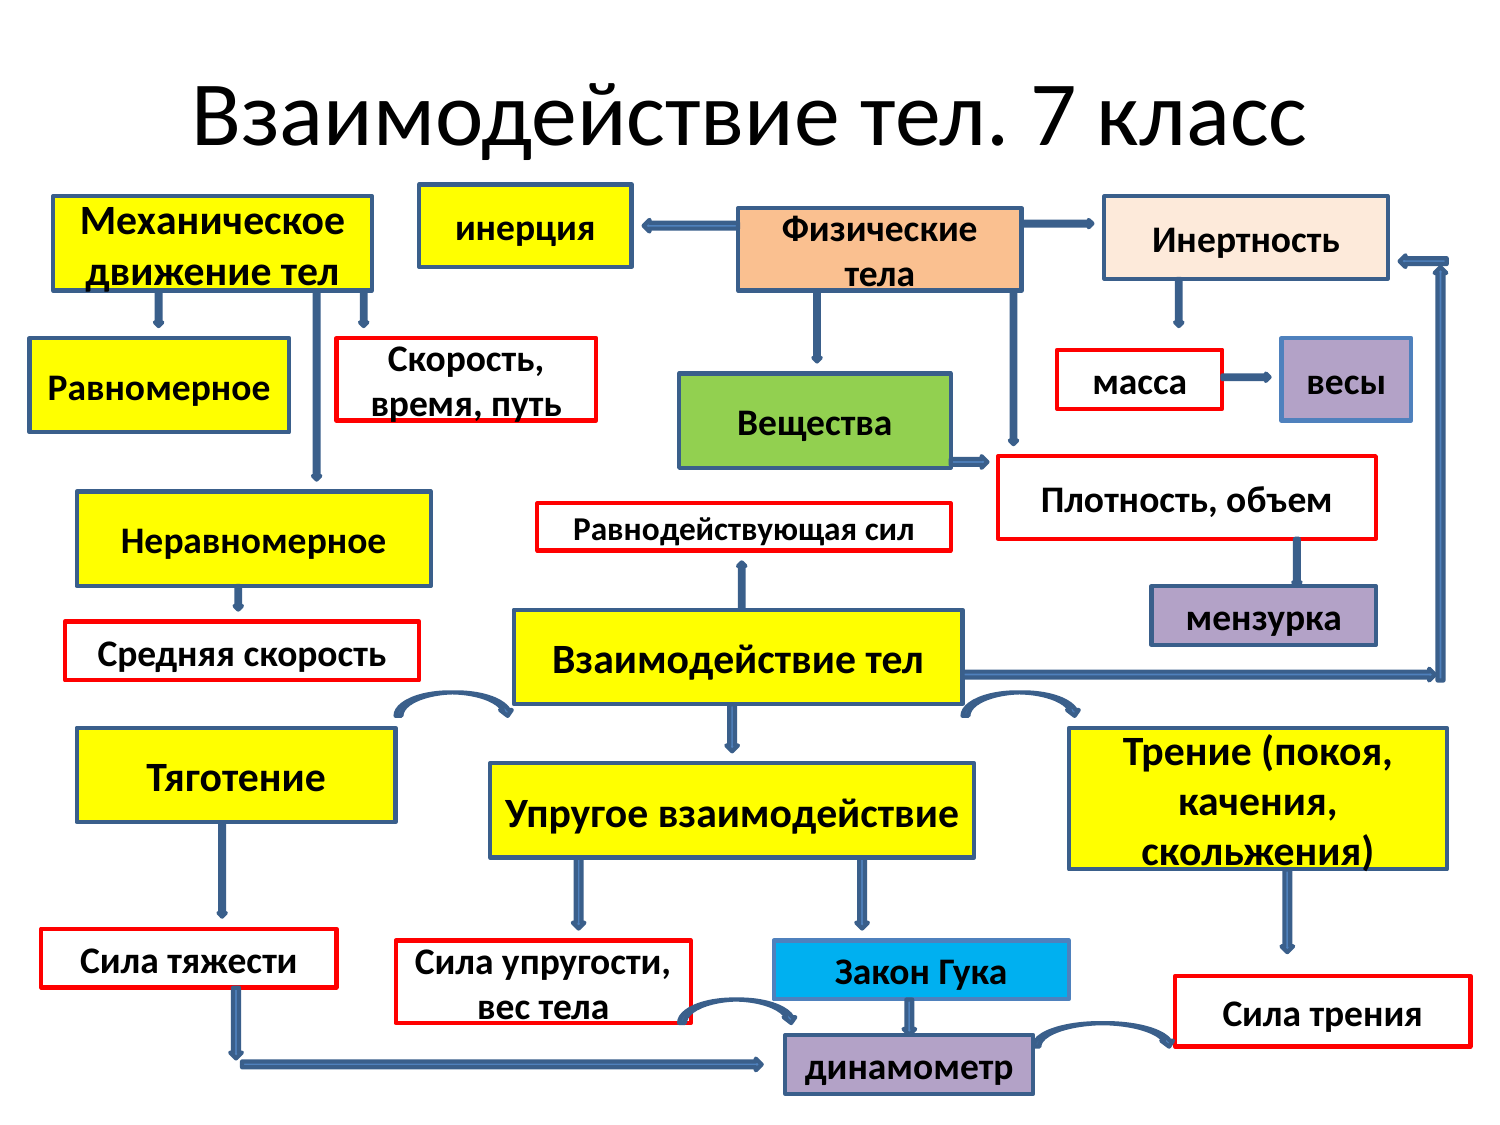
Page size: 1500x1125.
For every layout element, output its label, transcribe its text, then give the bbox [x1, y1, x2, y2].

text_box Взаимодействие тел. 7 класс [74, 45, 1425, 173]
text_box [738, 562, 746, 610]
text_box масса [1057, 349, 1223, 409]
text_box [1281, 869, 1294, 953]
text_box [218, 822, 226, 917]
text_box [1033, 1023, 1173, 1047]
text_box [1293, 538, 1301, 586]
text_box [242, 1058, 762, 1071]
text_box Сила упругости, вес тела [395, 940, 691, 1023]
text_box мензурка [1151, 586, 1376, 645]
text_box [360, 290, 368, 327]
text_box Трение (покоя, качения, скольжения) [1068, 727, 1447, 870]
text_box [950, 456, 988, 468]
text_box [230, 987, 242, 1059]
text_box Инертность [1104, 196, 1388, 279]
text_box инерция [419, 184, 632, 267]
text_box [962, 692, 1079, 716]
text_box [395, 692, 512, 716]
text_box Сила тяжести [41, 928, 337, 988]
text_box Упругое взаимодействие [490, 763, 975, 858]
text_box [234, 586, 242, 610]
text_box Сила трения [1175, 975, 1471, 1047]
text_box Тяготение [76, 727, 396, 823]
text_box [1434, 267, 1447, 681]
text_box Равнодействующая сил [537, 503, 951, 551]
text_box Механическое движение тел [53, 196, 372, 291]
text_box [312, 290, 321, 480]
text_box Скорость, время, путь [336, 338, 597, 421]
text_box [154, 290, 163, 327]
text_box Плотность, объем [998, 456, 1376, 539]
text_box [1175, 278, 1183, 327]
text_box [1222, 373, 1270, 381]
text_box [903, 999, 916, 1035]
text_box Равномерное [29, 338, 290, 433]
text_box весы [1281, 338, 1412, 421]
text_box Закон Гука [773, 940, 1069, 1000]
text_box Средняя скорость [64, 621, 420, 681]
text_box [1399, 255, 1447, 267]
text_box Физические тела [738, 208, 1022, 291]
text_box [643, 219, 739, 232]
text_box Неравномерное [76, 491, 431, 586]
text_box [962, 668, 1435, 681]
text_box [726, 704, 739, 752]
text_box [1021, 219, 1093, 228]
text_box [572, 857, 585, 929]
text_box Взаимодействие тел [513, 609, 963, 704]
text_box [856, 857, 868, 929]
text_box [679, 999, 796, 1024]
text_box Вещества [679, 373, 951, 468]
text_box динамометр [785, 1034, 1034, 1094]
text_box [813, 290, 821, 362]
text_box [1009, 290, 1018, 445]
